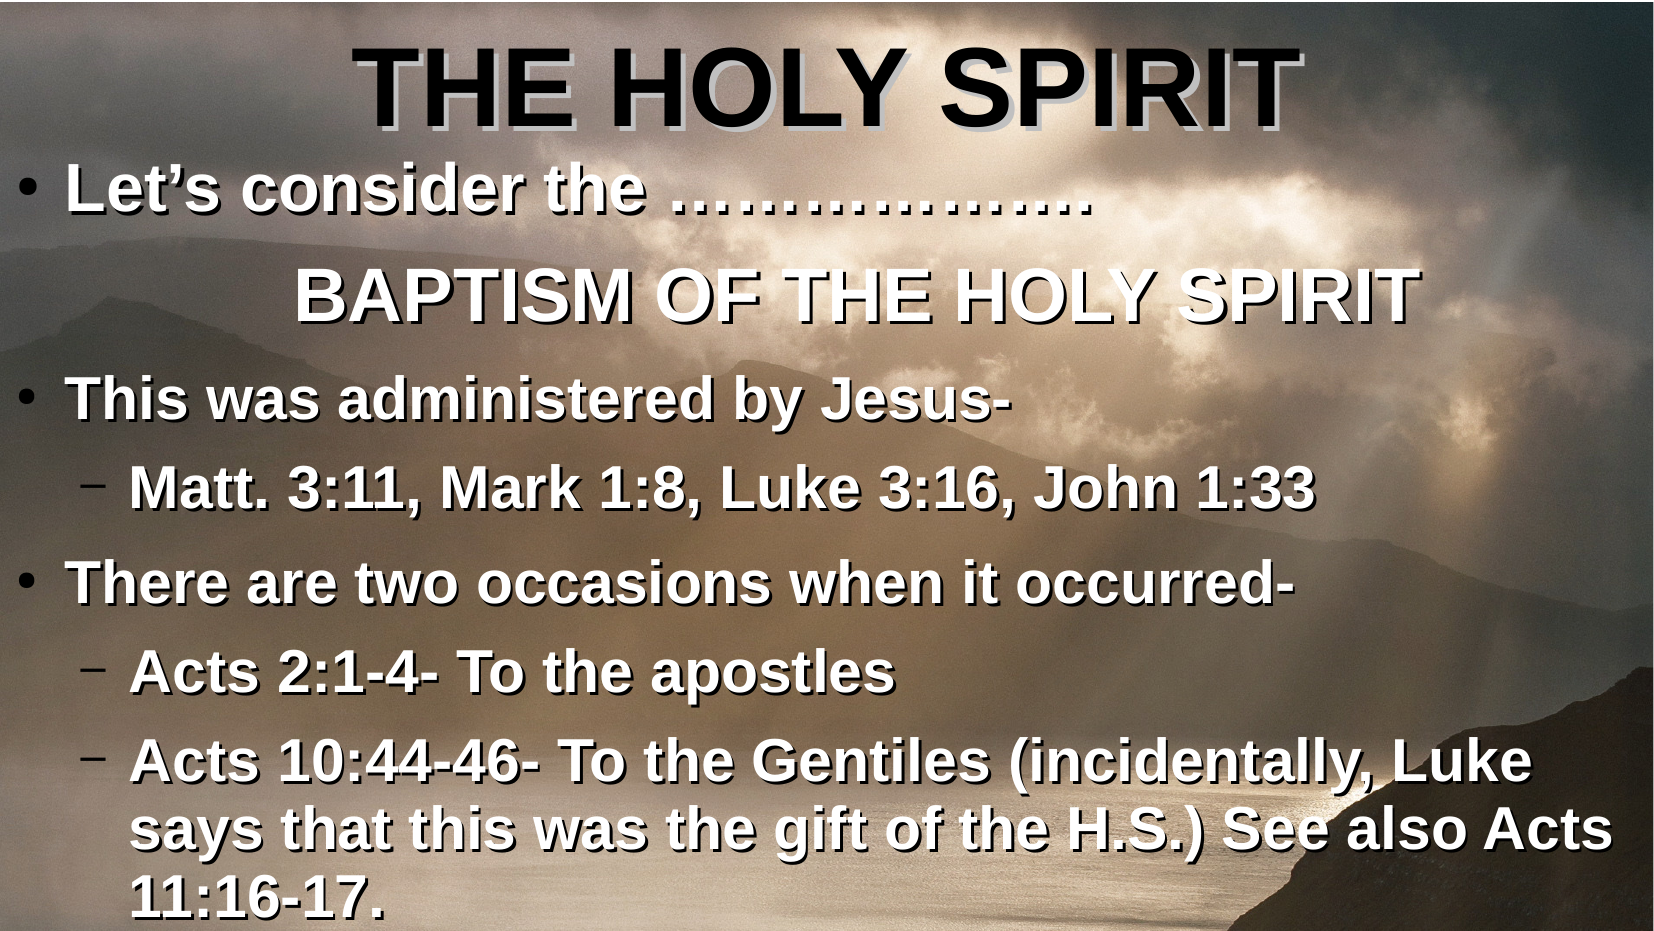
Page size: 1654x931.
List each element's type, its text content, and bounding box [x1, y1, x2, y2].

title THE HOLY SPIRIT [82, 9, 1571, 150]
list Let’s consider the ………………. BAPTISM OF THE HOLY SPIRIT This was administered by Jesus- Matt. 3:11, Mark 1:8, Luke 3:16, John 1:33 There are two occasions when it occurred- Acts 2:1-4- To the apostles Acts 10:44-46- To the Gentiles (incidentally, Luke says that this was the gift of the H.S.) See also Acts 11:16-17. [0, 150, 1651, 931]
picture [0, 2, 1654, 931]
